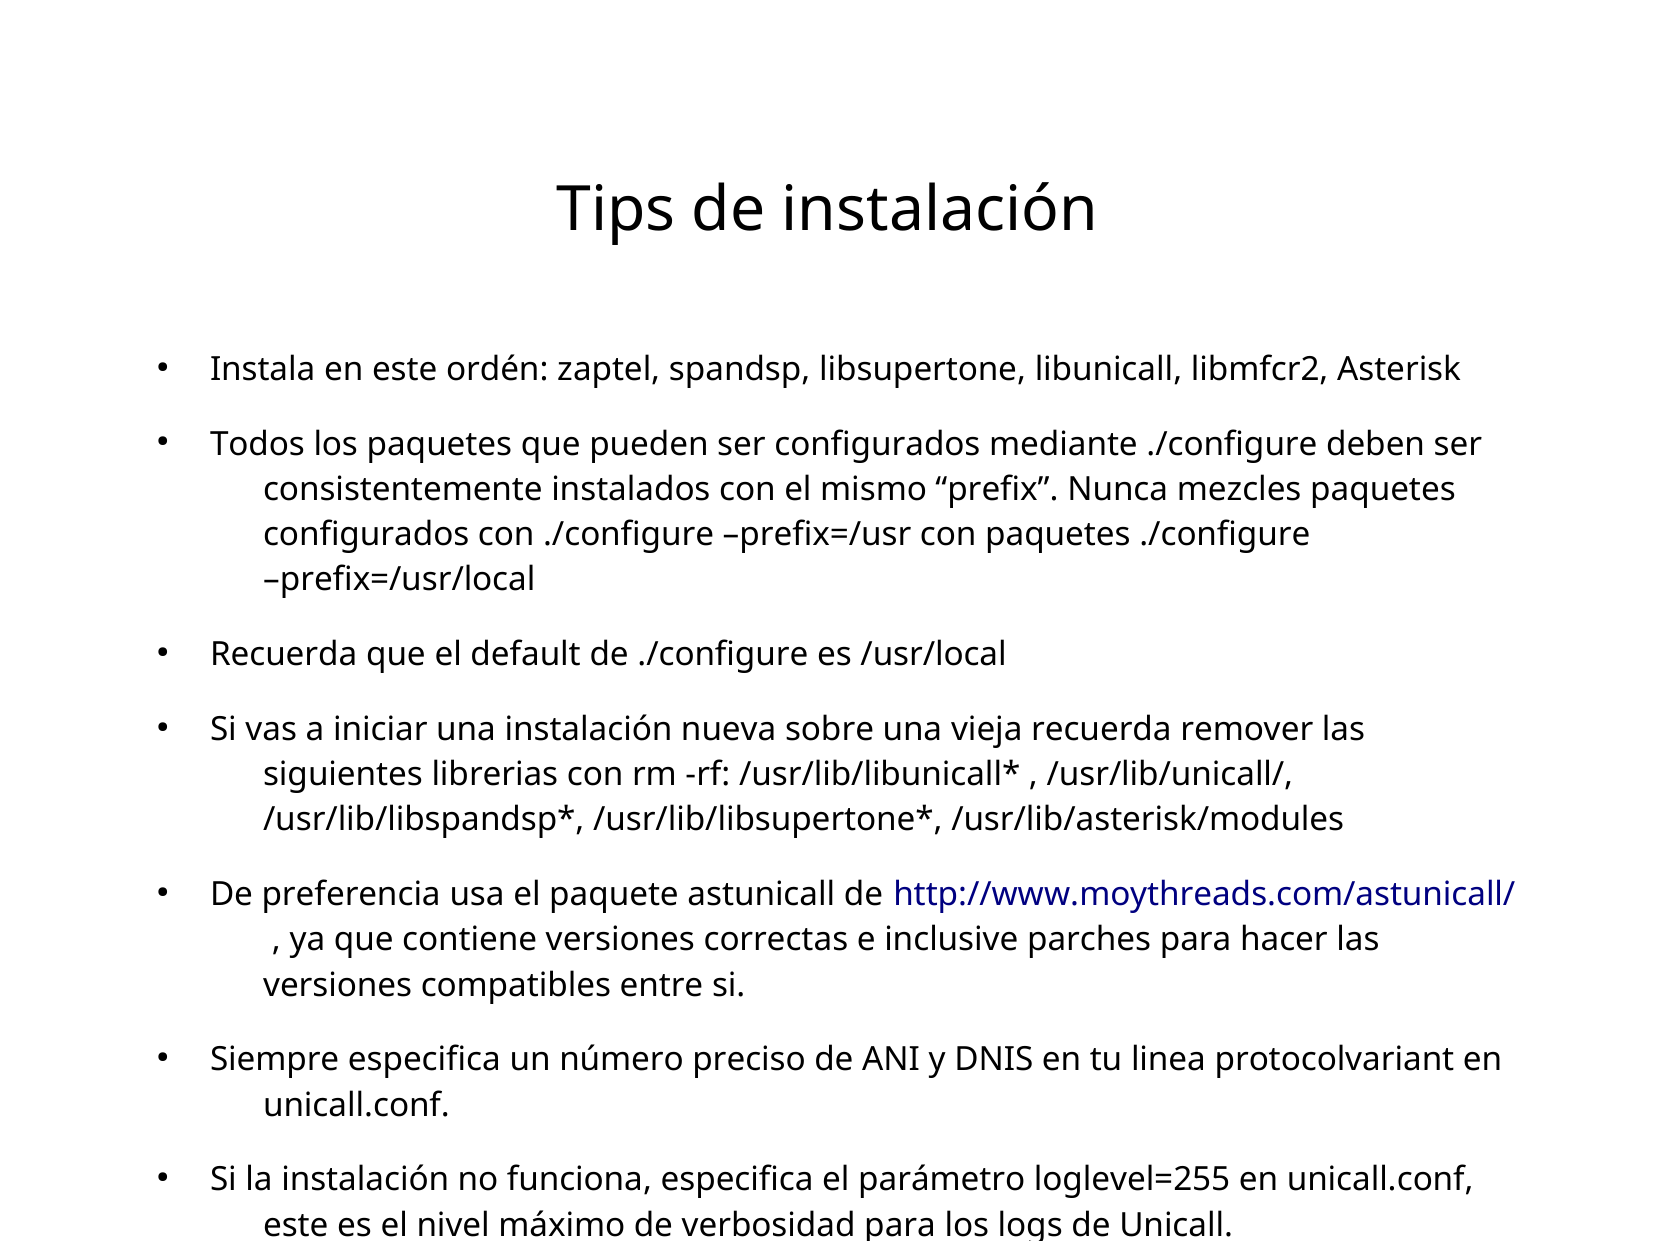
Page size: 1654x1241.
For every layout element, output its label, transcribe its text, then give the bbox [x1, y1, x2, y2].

list Instala en este ordén: zaptel, spandsp, libsupertone, libunicall, libmfcr2, Asterisk Todos los paquetes que pueden ser configurados mediante ./configure deben ser consistentemente instalados con el mismo “prefix”. Nunca mezcles paquetes configurados con ./configure –prefix=/usr con paquetes ./configure –prefix=/usr/local Recuerda que el default de ./configure es /usr/local Si vas a iniciar una instalación nueva sobre una vieja recuerda remover las siguientes librerias con rm -rf: /usr/lib/libunicall* , /usr/lib/unicall/, /usr/lib/libspandsp*, /usr/lib/libsupertone*, /usr/lib/asterisk/modules De preferencia usa el paquete astunicall de http://www.moythreads.com/astunicall/ , ya que contiene versiones correctas e inclusive parches para hacer las versiones compatibles entre si. Siempre especifica un número preciso de ANI y DNIS en tu linea protocolvariant en unicall.conf. Si la instalación no funciona, especifica el parámetro loglevel=255 en unicall.conf, este es el nivel máximo de verbosidad para los logs de Unicall. [121, 344, 1534, 1183]
title Tips de instalación [121, 102, 1534, 311]
